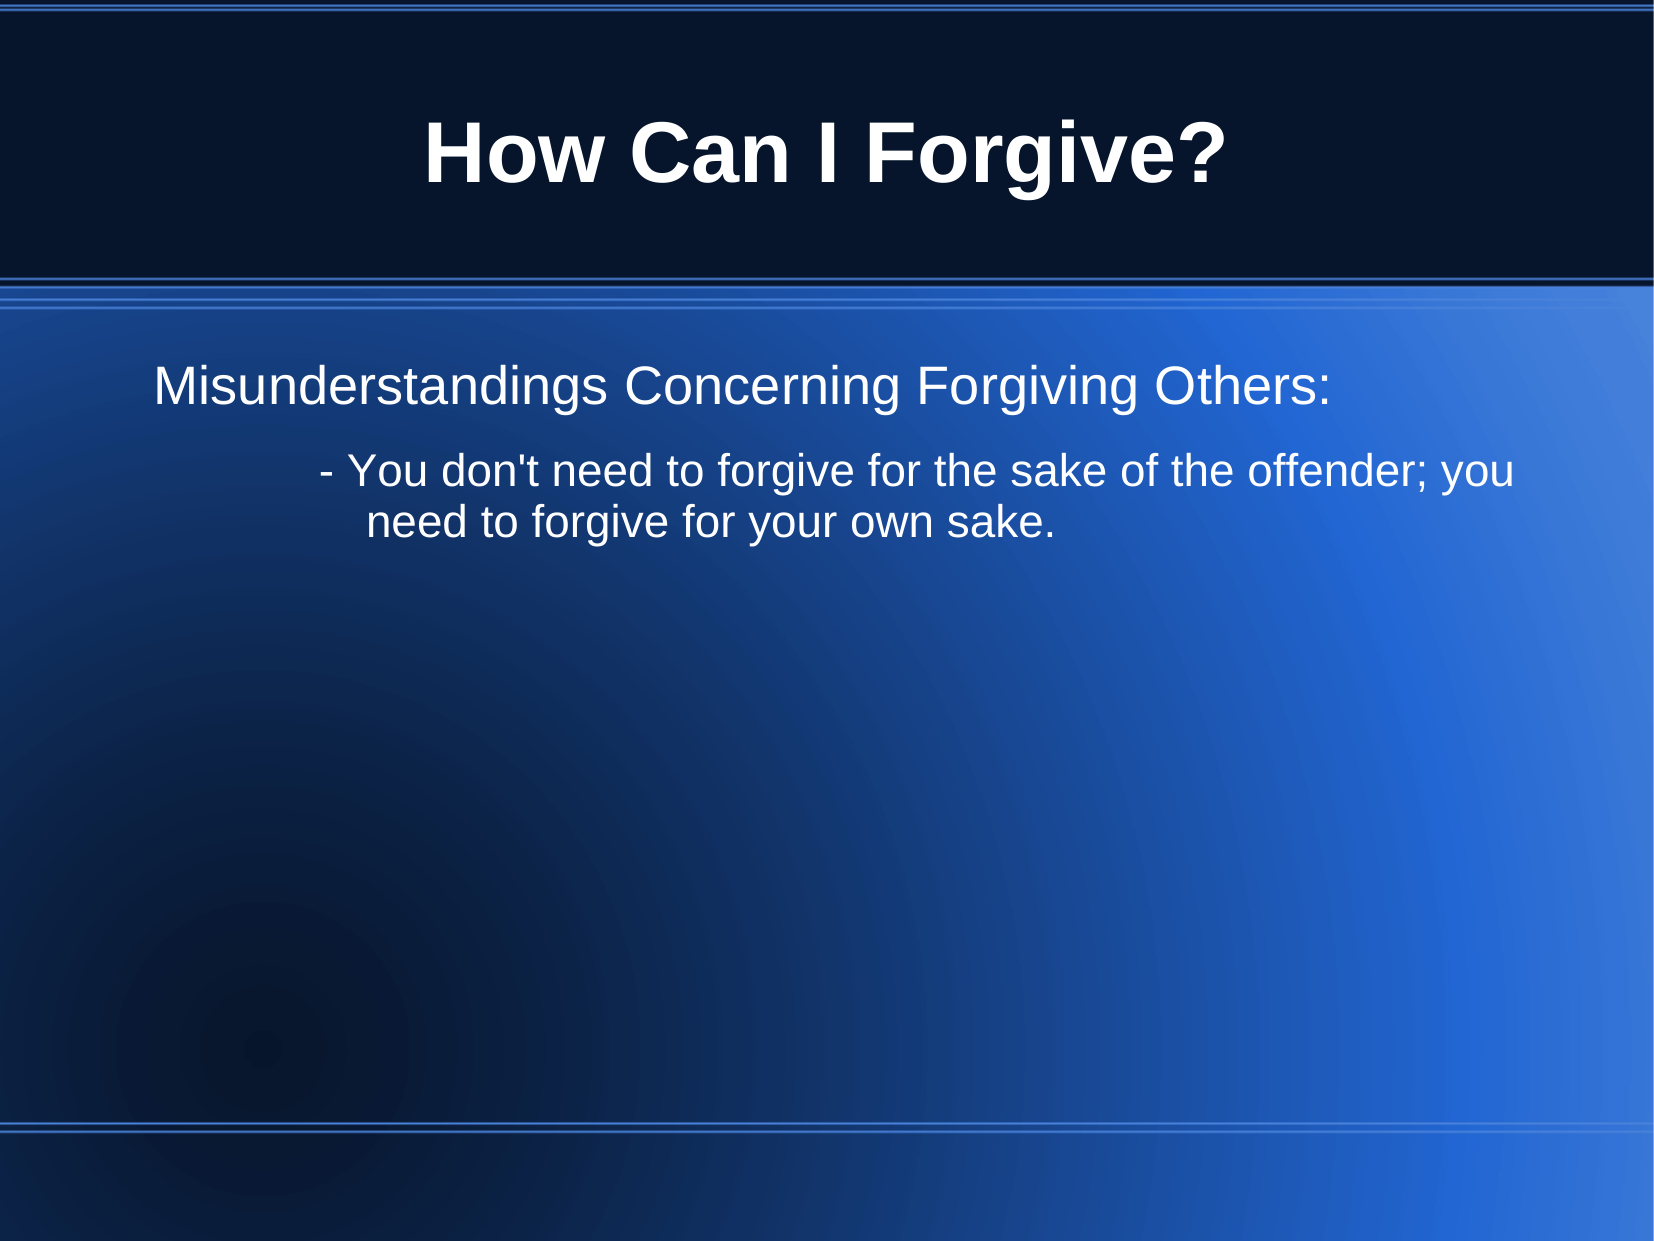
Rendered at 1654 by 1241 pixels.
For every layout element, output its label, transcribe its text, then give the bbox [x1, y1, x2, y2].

picture [0, 0, 1654, 1241]
list Misunderstandings Concerning Forgiving Others: - You don't need to forgive for the sake of the offender; you need to forgive for your own sake. [82, 355, 1571, 1058]
title How Can I Forgive? [82, 49, 1571, 257]
